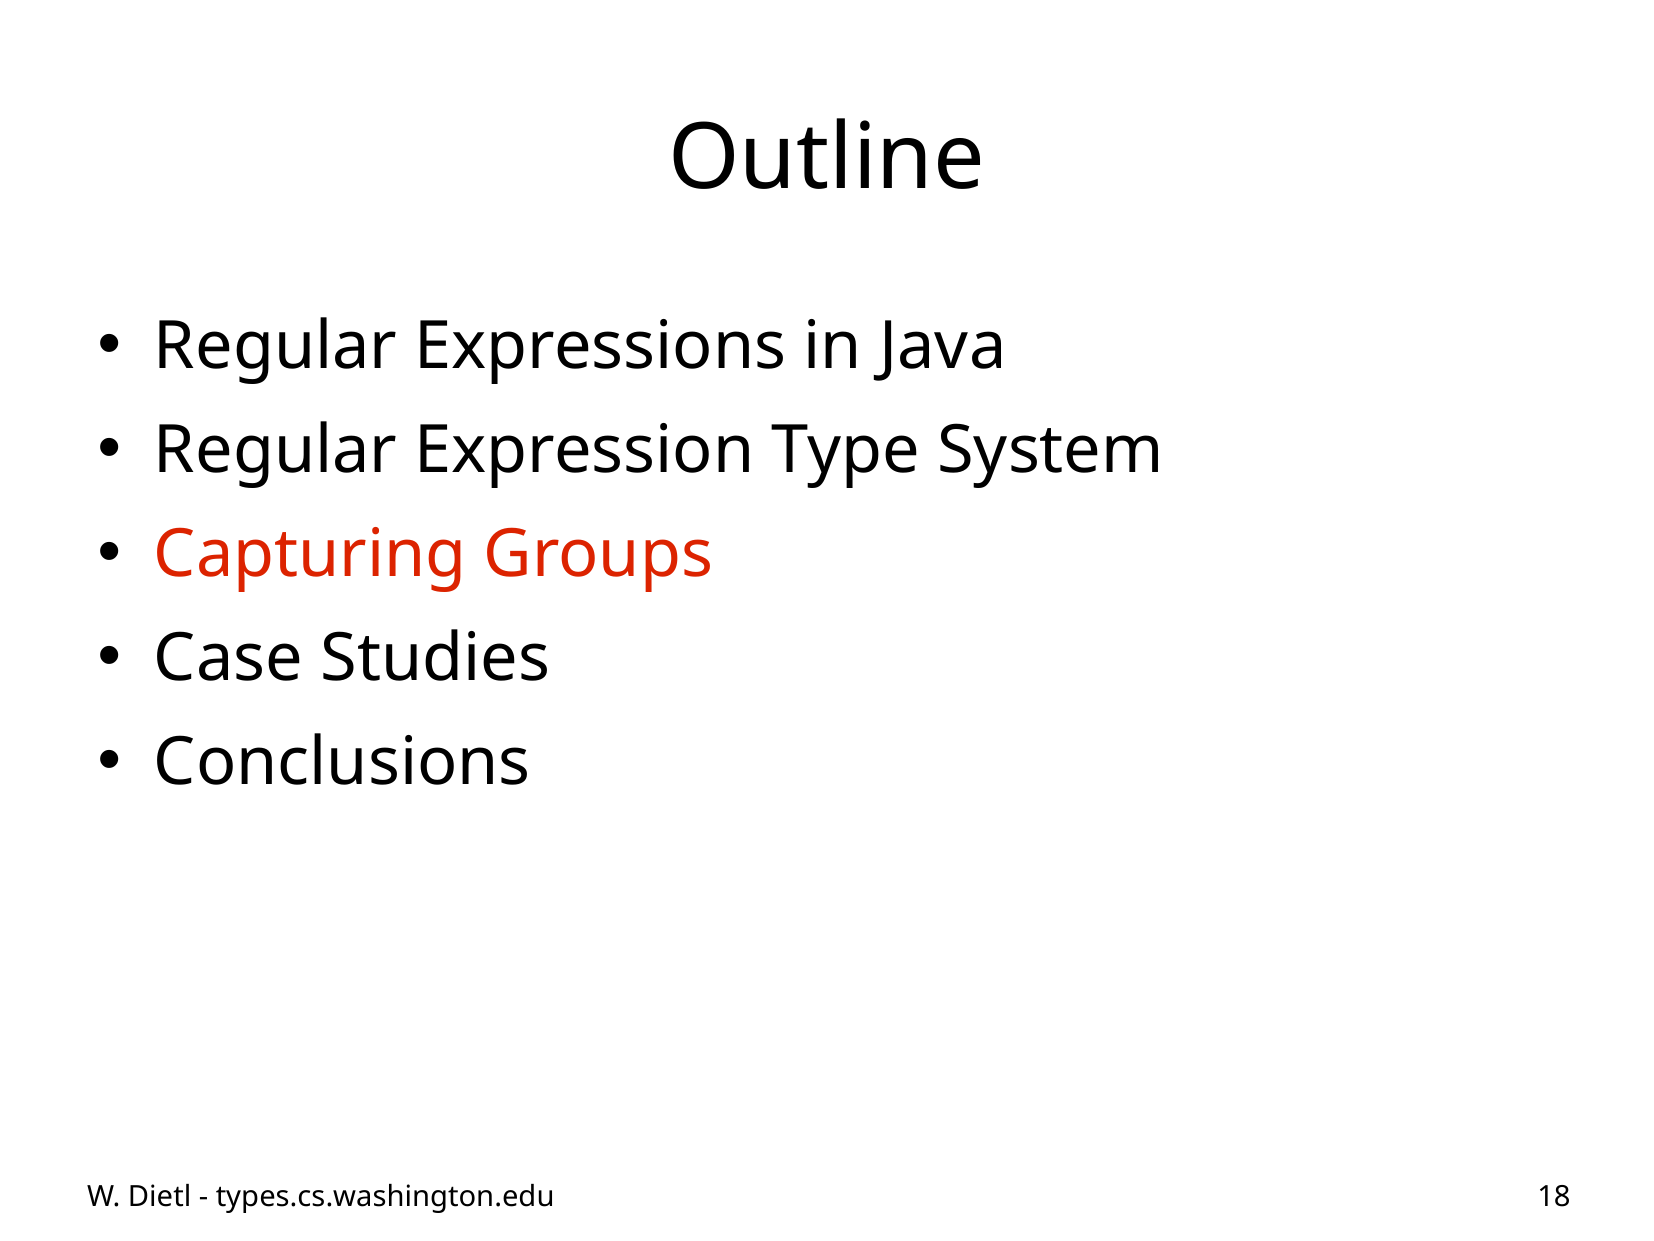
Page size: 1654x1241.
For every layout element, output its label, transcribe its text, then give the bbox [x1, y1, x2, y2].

list Regular Expressions in Java Regular Expression Type System Capturing Groups Case Studies Conclusions [82, 289, 1571, 1108]
title Outline [82, 49, 1571, 257]
